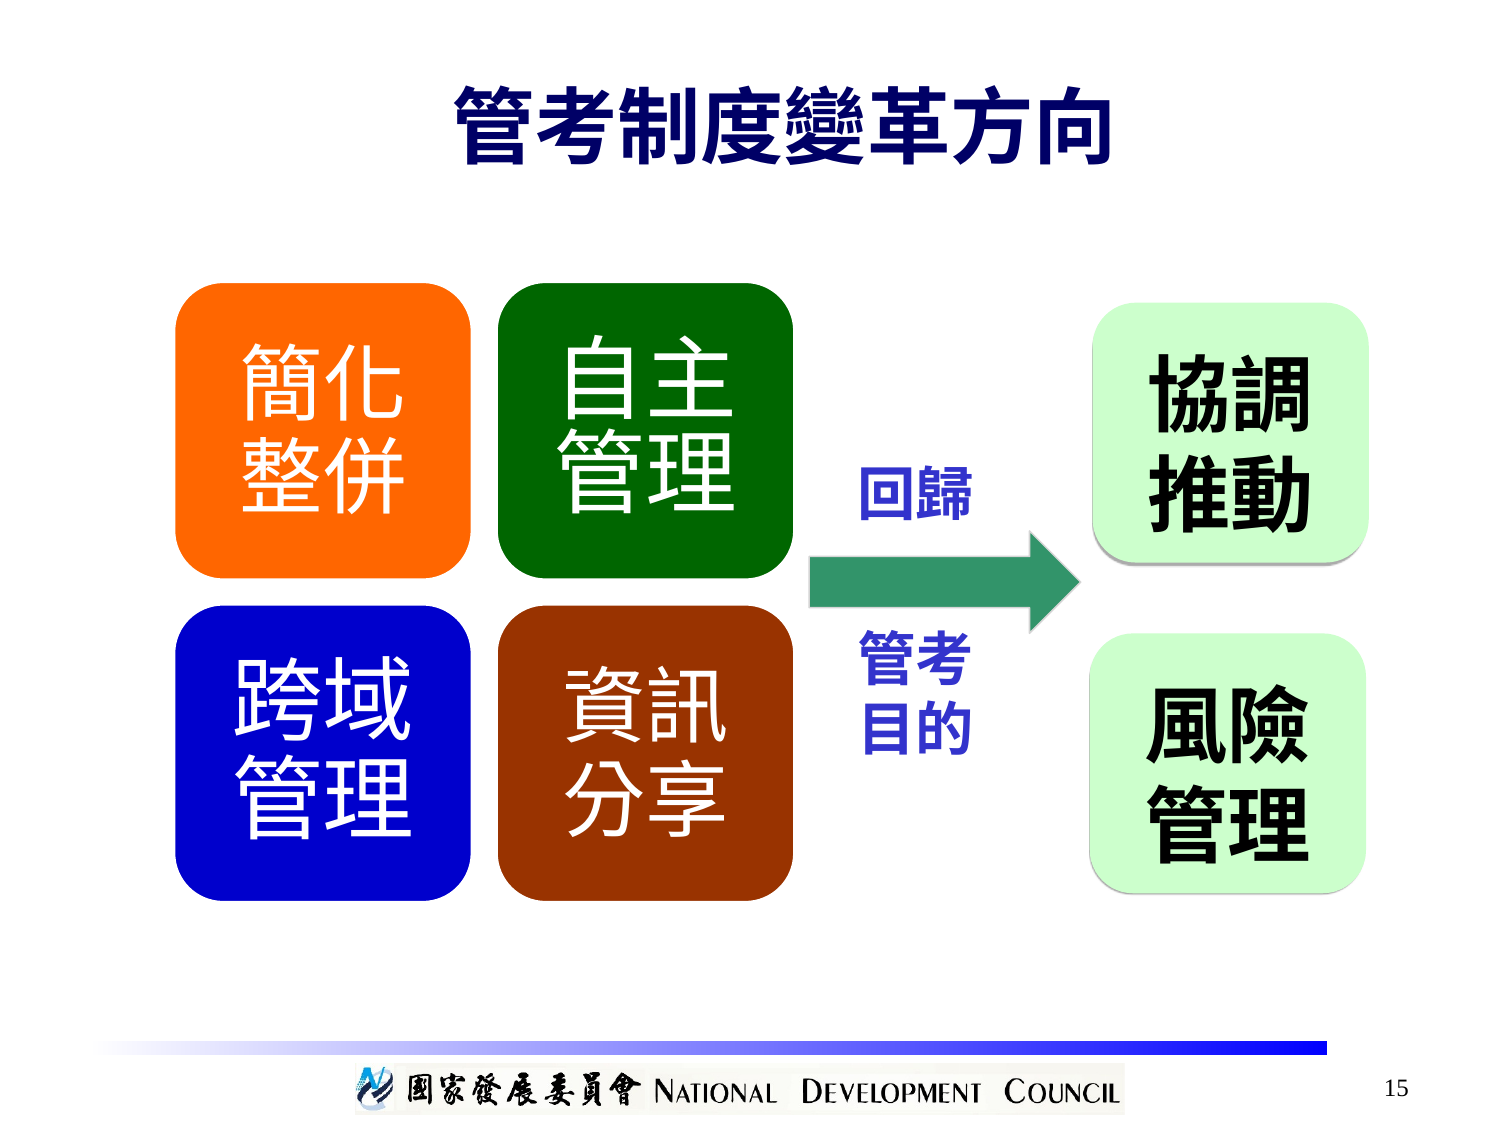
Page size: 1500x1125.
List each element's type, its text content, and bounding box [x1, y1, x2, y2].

text_box 資訊分享 [495, 603, 796, 904]
text_box 協調推動 [1092, 302, 1369, 563]
text_box 回歸 管考目的 [833, 379, 998, 556]
text_box [1368, 1063, 1485, 1100]
text_box [76, 208, 1081, 976]
text_box 簡化整併 [173, 280, 473, 581]
text_box 回歸 管考目的 [833, 608, 998, 805]
text_box 管考制度變革方向 [436, 66, 1174, 181]
text_box 跨域管理 [173, 603, 473, 904]
text_box 自主管理 [495, 280, 796, 581]
text_box 風險管理 [1089, 633, 1367, 894]
